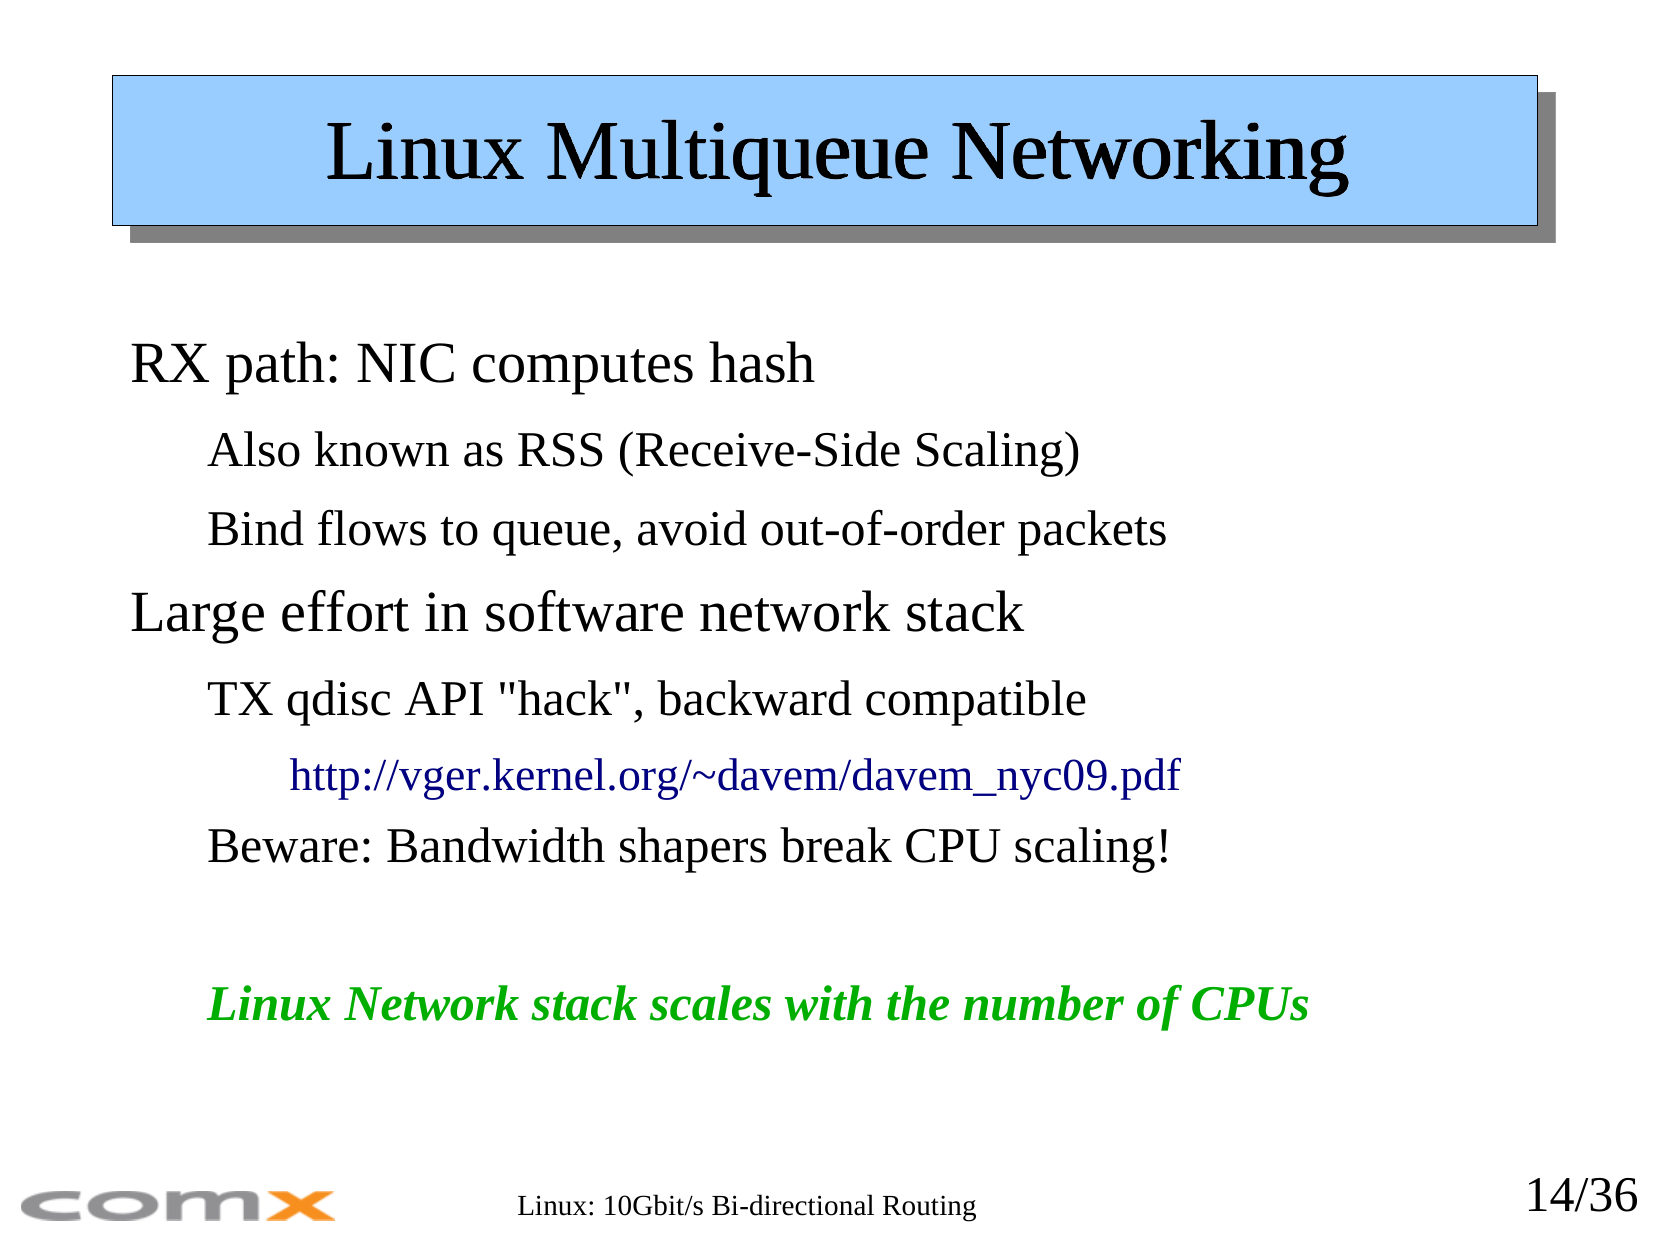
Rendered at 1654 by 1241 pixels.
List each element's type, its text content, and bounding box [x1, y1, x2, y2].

title Linux Multiqueue Networking [116, 90, 1538, 211]
list RX path: NIC computes hash Also known as RSS (Receive-Side Scaling) Bind flows to queue, avoid out-of-order packets Large effort in software network stack TX qdisc API "hack", backward compatible http://vger.kernel.org/~davem/davem_nyc09.pdf Beware: Bandwidth shapers break CPU scaling! Linux Network stack scales with the number of CPUs [112, 330, 1576, 1118]
picture [21, 1191, 335, 1221]
